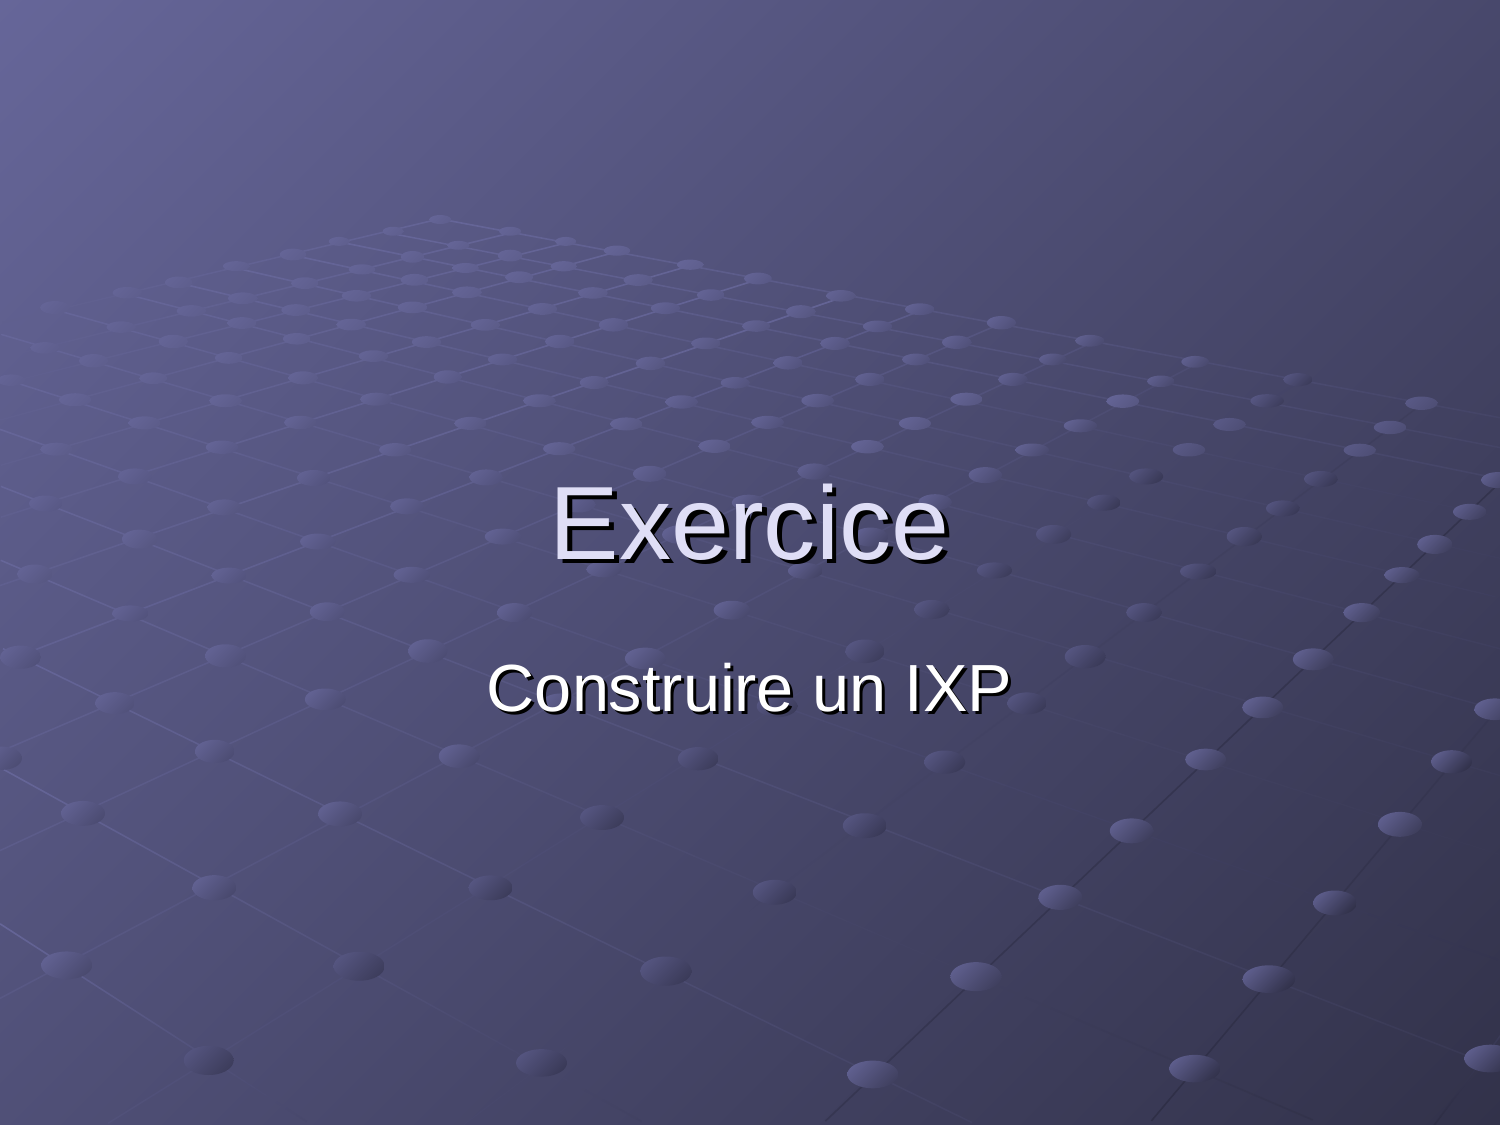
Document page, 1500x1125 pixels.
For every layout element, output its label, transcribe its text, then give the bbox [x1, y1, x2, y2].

subtitle Construire un IXP [225, 637, 1276, 925]
title Exercice [112, 302, 1388, 588]
